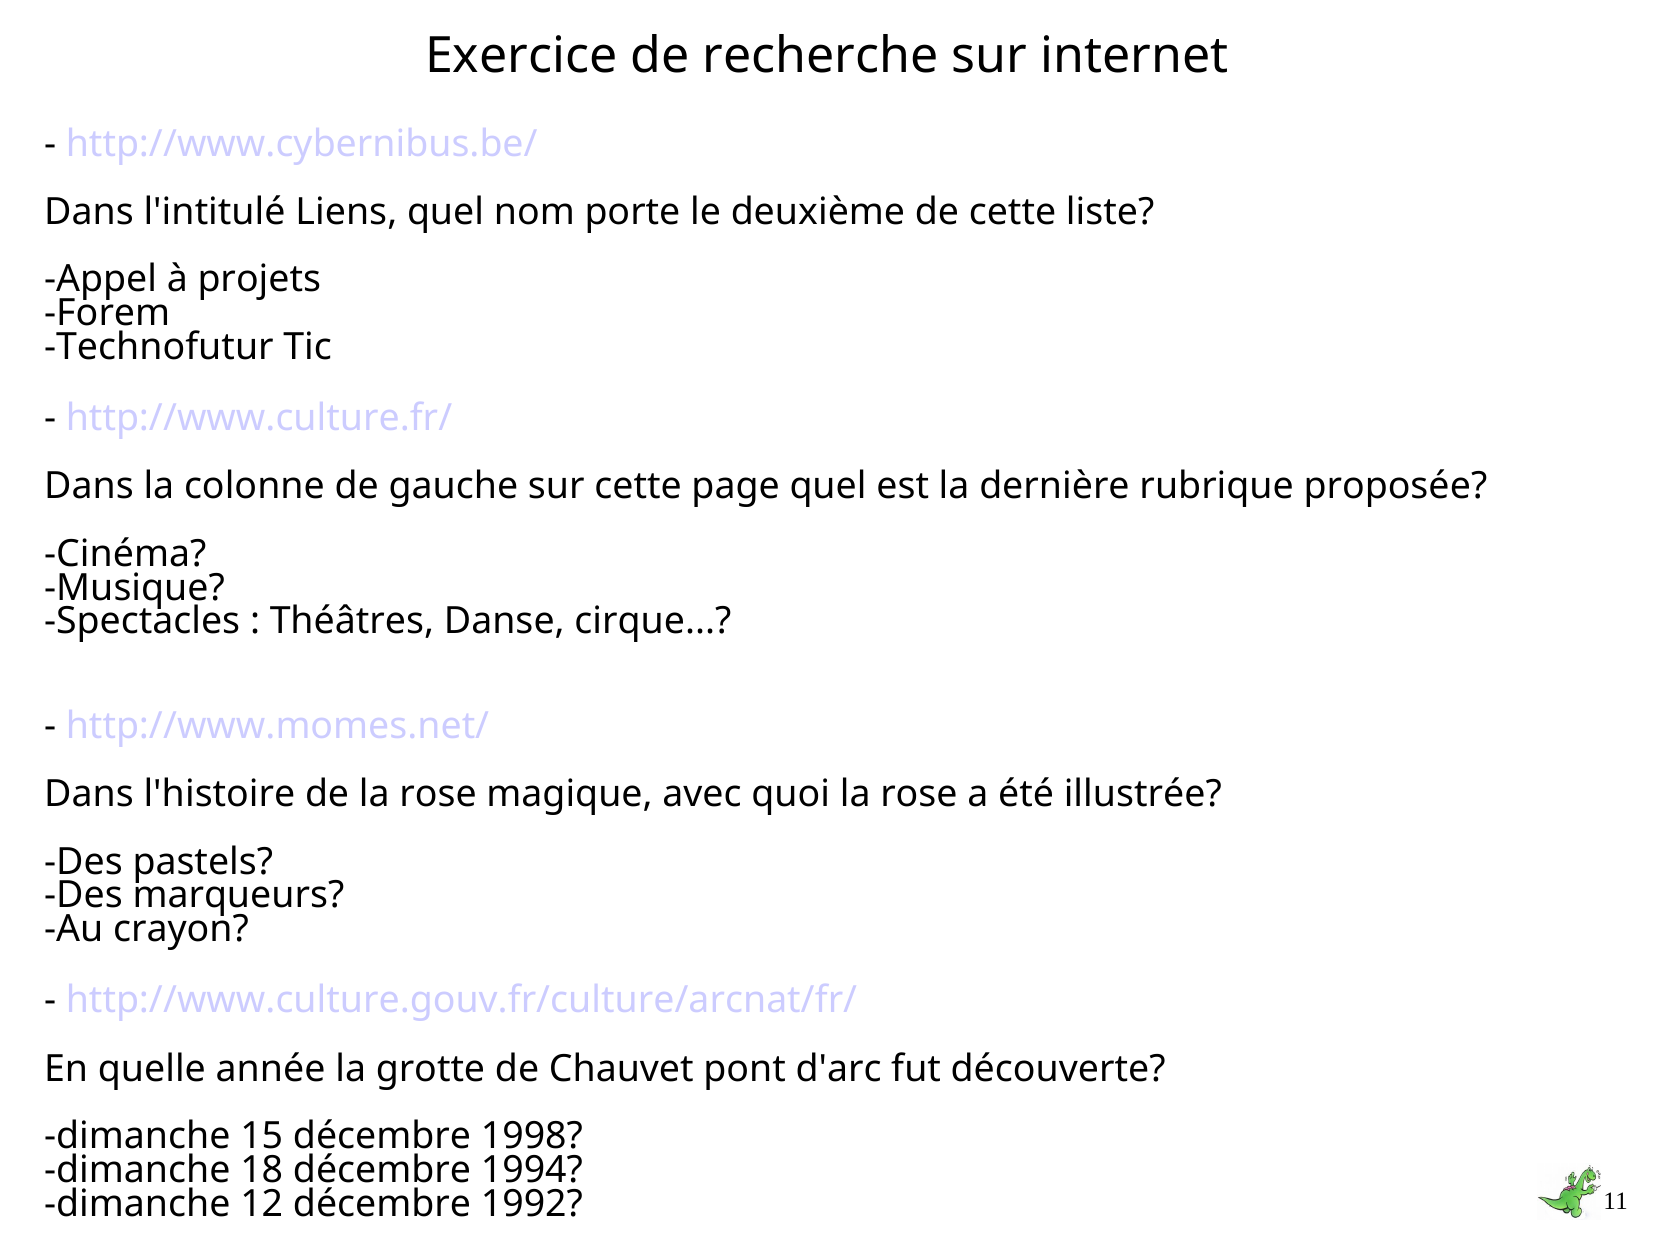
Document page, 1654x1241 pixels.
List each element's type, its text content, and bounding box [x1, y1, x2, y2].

text_box Exercice de recherche sur internet [0, 29, 1654, 115]
text_box - http://www.cybernibus.be/ Dans l'intitulé Liens, quel nom porte le deuxième de cette liste? -Appel à projets -Forem -Technofutur Tic - http://www.culture.fr/ Dans la colonne de gauche sur cette page quel est la dernière rubrique proposée? -Cinéma? -Musique? -Spectacles : Théâtres, Danse, cirque...? - http://www.momes.net/ Dans l'histoire de la rose magique, avec quoi la rose a été illustrée? -Des pastels? -Des marqueurs? -Au crayon? - http://www.culture.gouv.fr/culture/arcnat/fr/ En quelle année la grotte de Chauvet pont d'arc fut découverte? -dimanche 15 décembre 1998? -dimanche 18 décembre 1994? -dimanche 12 décembre 1992? [29, 118, 1624, 1241]
text_box 11 [1624, 1186, 1632, 1216]
